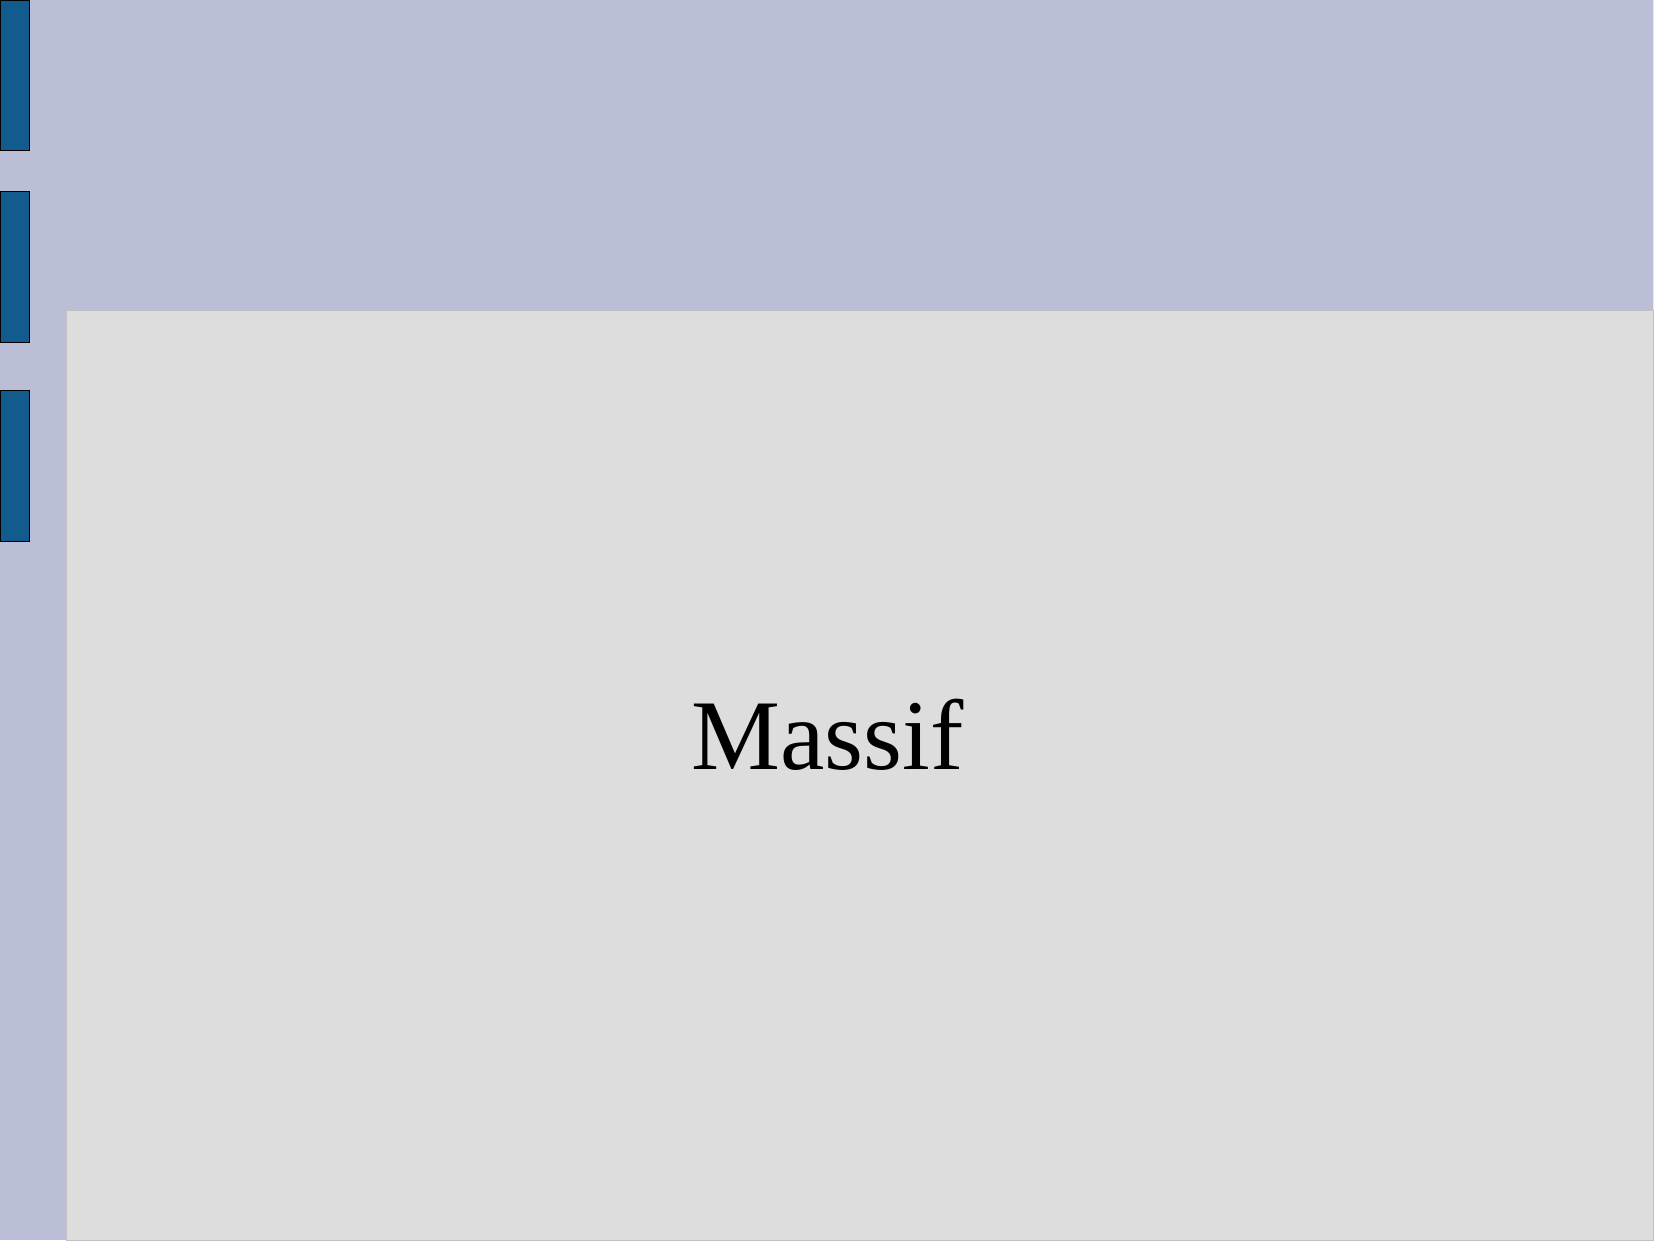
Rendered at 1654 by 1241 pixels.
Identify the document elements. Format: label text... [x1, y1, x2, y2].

subtitle Massif [121, 344, 1534, 1127]
